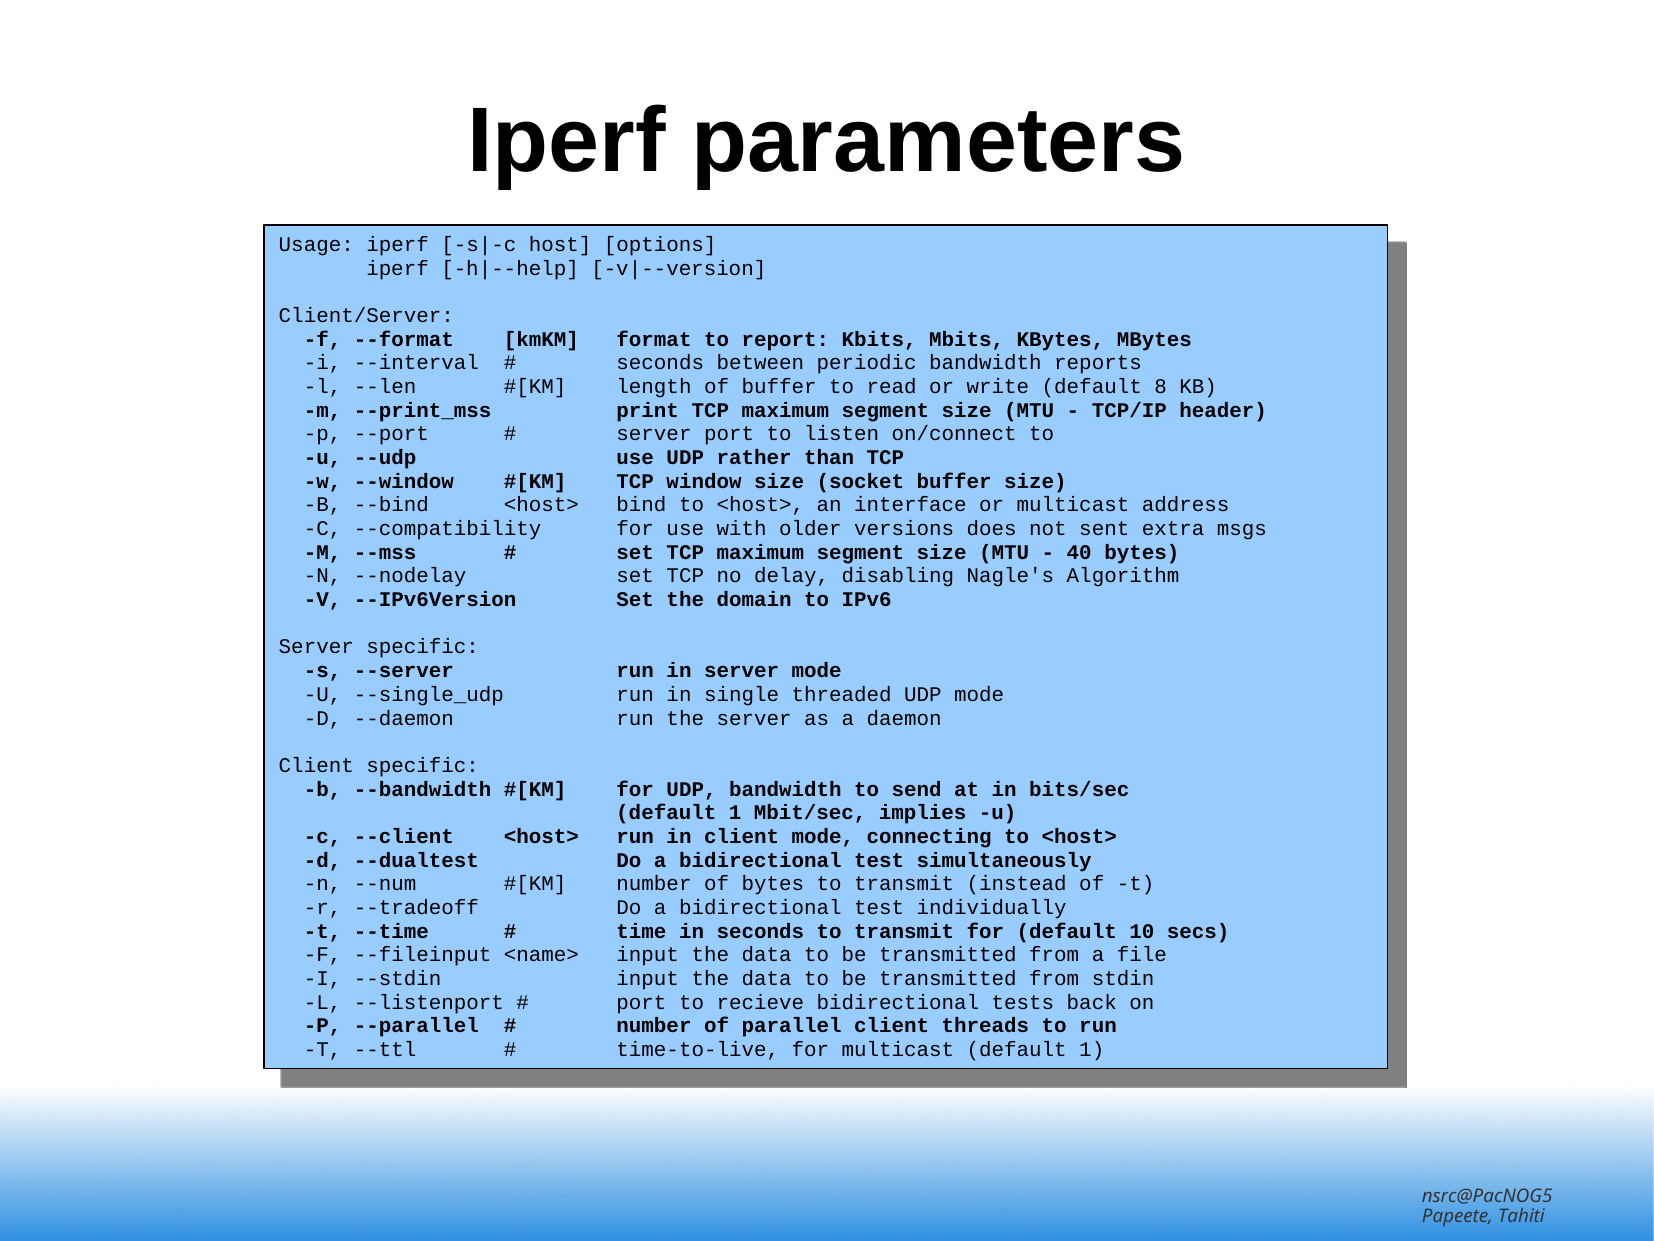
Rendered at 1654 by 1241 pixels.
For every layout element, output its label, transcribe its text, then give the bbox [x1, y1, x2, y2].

title Iperf parameters [82, 49, 1571, 226]
text_box Usage: iperf [-s|-c host] [options] iperf [-h|--help] [-v|--version] Client/Server: -f, --format [kmKM] format to report: Kbits, Mbits, KBytes, MBytes -i, --interval # seconds between periodic bandwidth reports -l, --len #[KM] length of buffer to read or write (default 8 KB)‏ -m, --print_mss print TCP maximum segment size (MTU - TCP/IP header)‏ -p, --port # server port to listen on/connect to -u, --udp use UDP rather than TCP -w, --window #[KM] TCP window size (socket buffer size)‏ -B, --bind <host> bind to <host>, an interface or multicast address -C, --compatibility for use with older versions does not sent extra msgs -M, --mss # set TCP maximum segment size (MTU - 40 bytes)‏ -N, --nodelay set TCP no delay, disabling Nagle's Algorithm -V, --IPv6Version Set the domain to IPv6 Server specific: -s, --server run in server mode -U, --single_udp run in single threaded UDP mode -D, --daemon run the server as a daemon Client specific: -b, --bandwidth #[KM] for UDP, bandwidth to send at in bits/sec (default 1 Mbit/sec, implies -u)‏ -c, --client <host> run in client mode, connecting to <host> -d, --dualtest Do a bidirectional test simultaneously -n, --num #[KM] number of bytes to transmit (instead of -t)‏ -r, --tradeoff Do a bidirectional test individually -t, --time # time in seconds to transmit for (default 10 secs)‏ -F, --fileinput <name> input the data to be transmitted from a file -I, --stdin input the data to be transmitted from stdin -L, --listenport # port to recieve bidirectional tests back on -P, --parallel # number of parallel client threads to run -T, --ttl # time-to-live, for multicast (default 1)‏ [264, 225, 1388, 1069]
picture [0, 1083, 1654, 1241]
